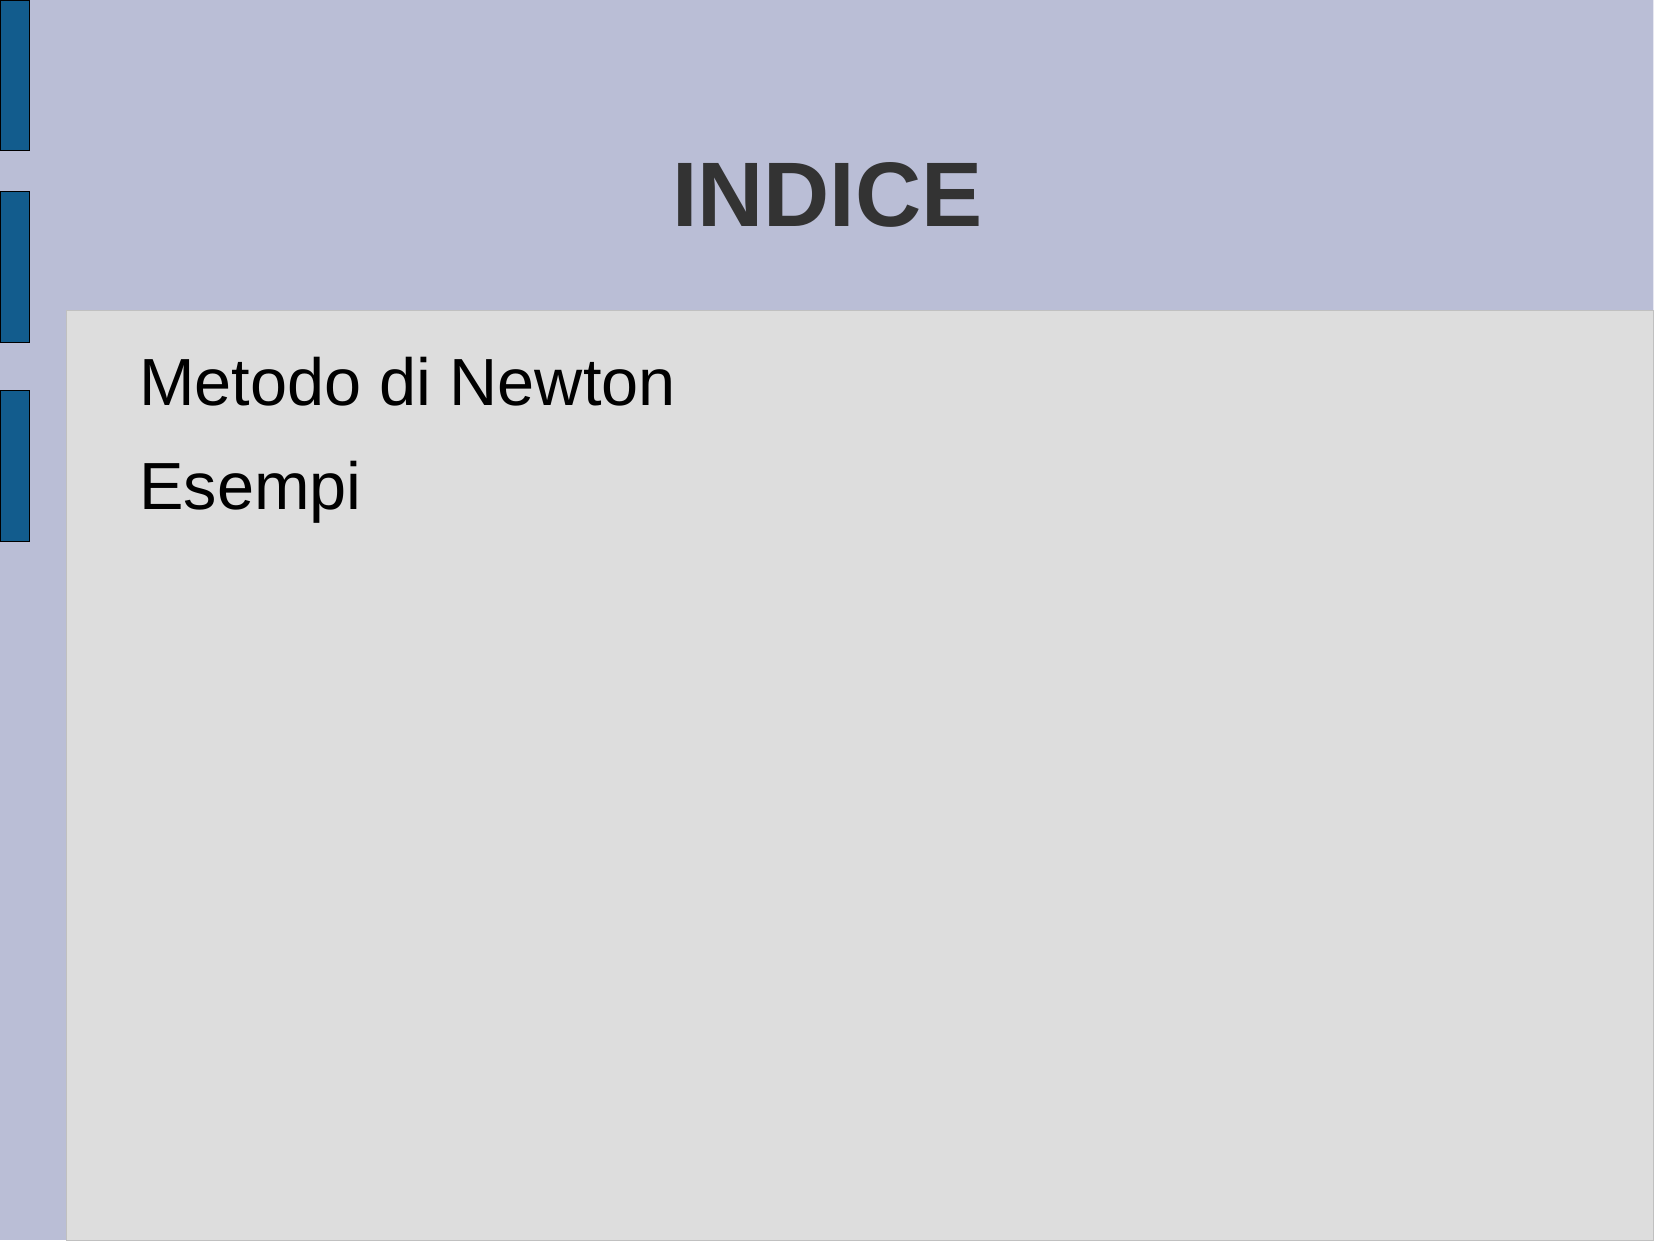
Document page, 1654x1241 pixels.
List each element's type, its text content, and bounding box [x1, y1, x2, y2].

title INDICE [121, 91, 1534, 299]
list Metodo di Newton Esempi [121, 344, 1534, 1112]
